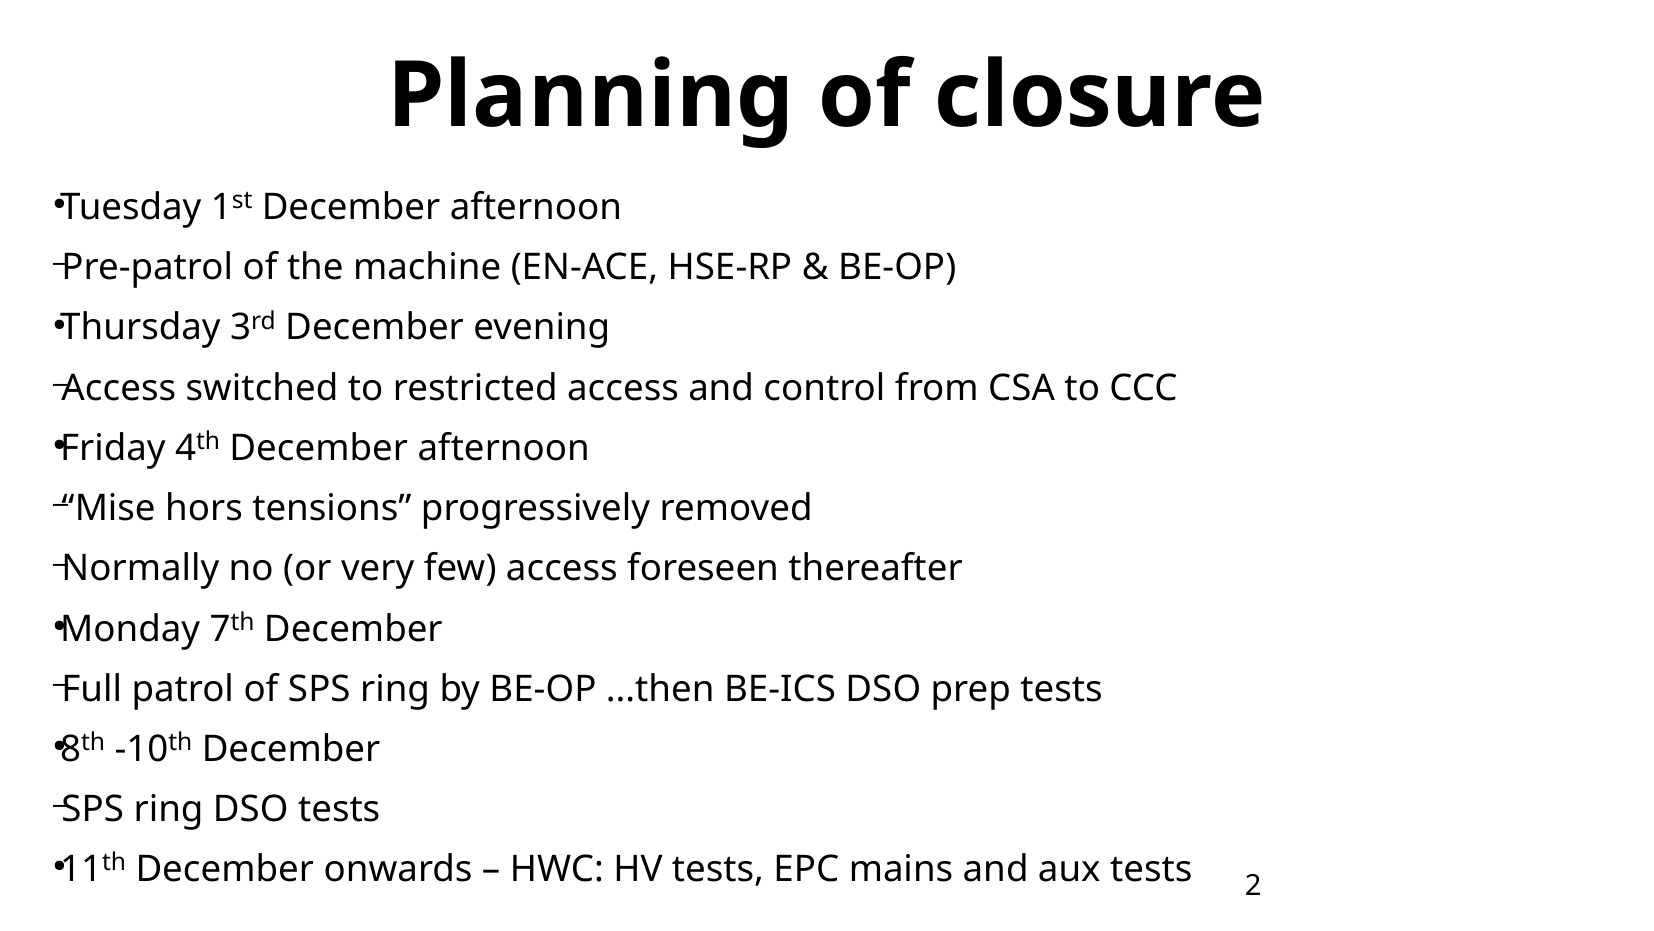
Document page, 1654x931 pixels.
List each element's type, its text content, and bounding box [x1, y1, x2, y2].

title Planning of closure [82, 11, 1571, 168]
list Tuesday 1st December afternoon Pre-patrol of the machine (EN-ACE, HSE-RP & BE-OP) Thursday 3rd December evening Access switched to restricted access and control from CSA to CCC Friday 4th December afternoon “Mise hors tensions” progressively removed Normally no (or very few) access foreseen thereafter Monday 7th December Full patrol of SPS ring by BE-OP ...then BE-ICS DSO prep tests 8th -10th December SPS ring DSO tests 11th December onwards – HWC: HV tests, EPC mains and aux tests [53, 183, 1601, 899]
text_box [1244, 866, 1630, 931]
